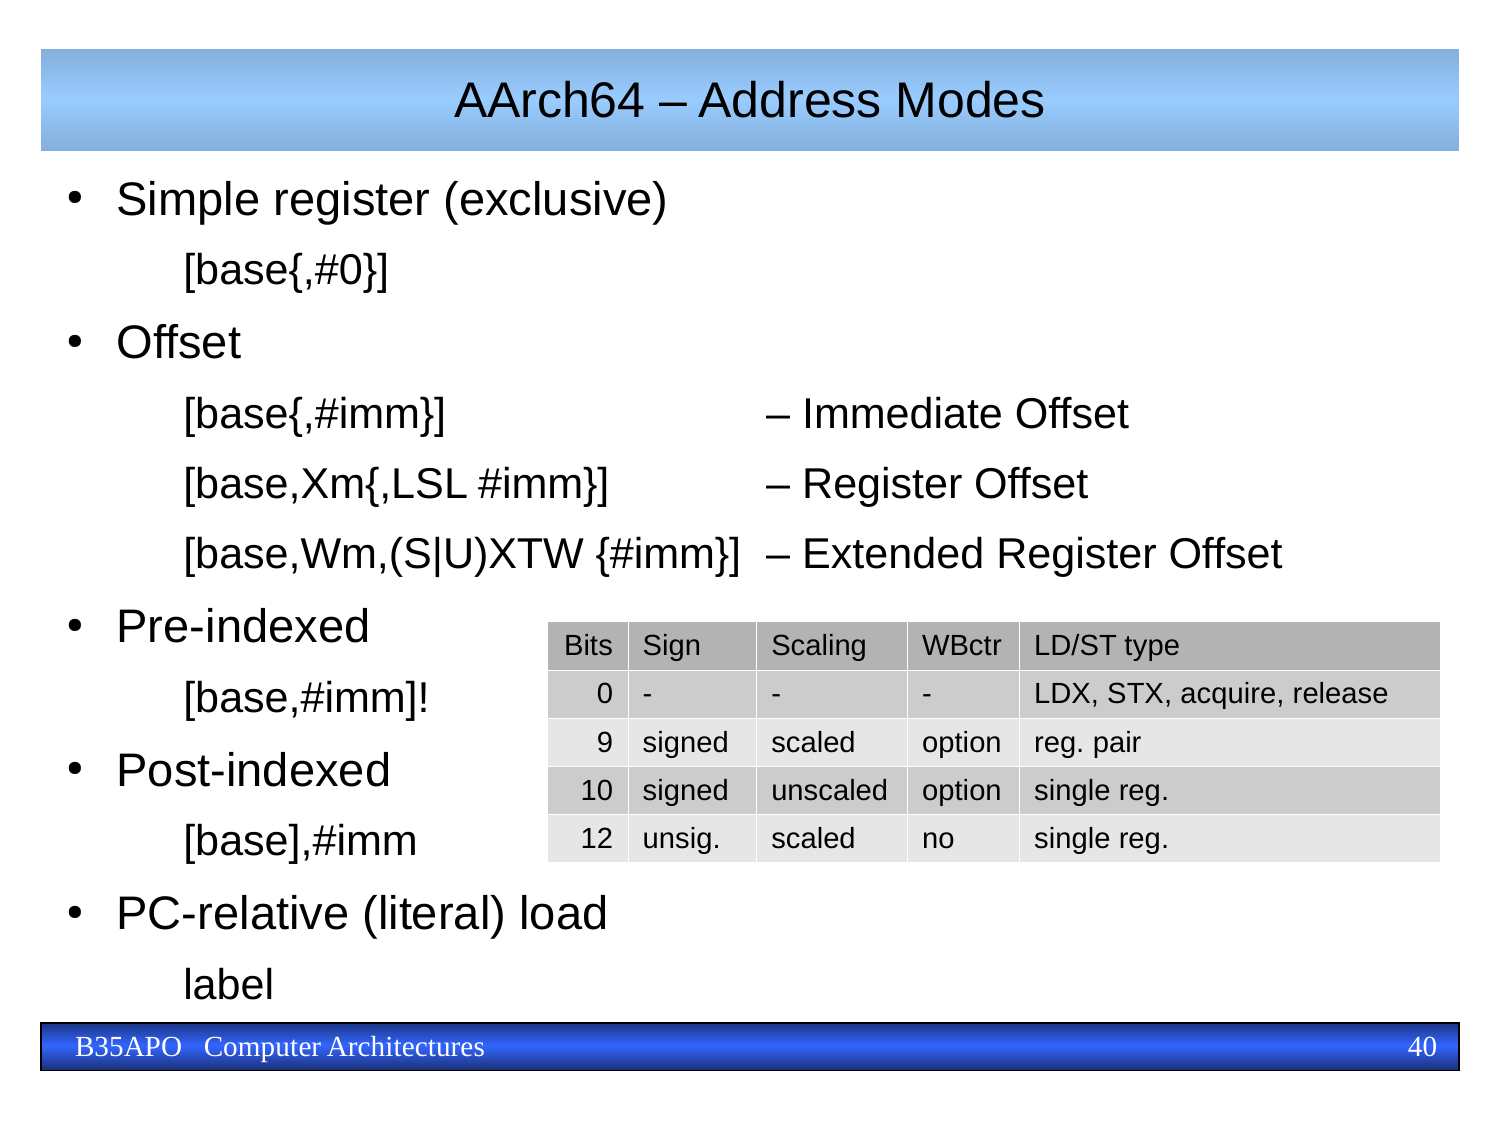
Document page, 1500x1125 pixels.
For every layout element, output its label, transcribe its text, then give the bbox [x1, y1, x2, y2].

table_cell signed [629, 719, 756, 766]
table_header Scaling [757, 622, 907, 670]
table_cell 0 [548, 671, 628, 718]
table_cell 9 [548, 719, 628, 766]
table_cell scaled [757, 815, 907, 862]
table_cell single reg. [1020, 767, 1440, 814]
title AArch64 – Address Modes [41, 49, 1459, 151]
table_cell 10 [548, 767, 628, 814]
table_cell - [757, 671, 907, 718]
table_cell scaled [757, 719, 907, 766]
table_cell signed [629, 767, 756, 814]
table_header LD/ST type [1020, 622, 1440, 670]
table_cell option [908, 767, 1019, 814]
table_header Sign [629, 622, 756, 670]
table_cell - [908, 671, 1019, 718]
table_header Bits [548, 622, 628, 670]
table_cell unscaled [757, 767, 907, 814]
table_cell 12 [548, 815, 628, 862]
table_cell LDX, STX, acquire, release [1020, 671, 1440, 718]
table_cell no [908, 815, 1019, 862]
table_cell unsig. [629, 815, 756, 862]
table_cell option [908, 719, 1019, 766]
table_header WBctr [908, 622, 1019, 670]
table_cell - [629, 671, 756, 718]
table_cell single reg. [1020, 815, 1440, 862]
list Simple register (exclusive) [base{,#0}] Offset [base{,#imm}] – Immediate Offset [base,Xm{,LSL #imm}] – Register Offset [base,Wm,(S|U)XTW {#imm}] – Extended Register Offset Pre-indexed [base,#imm]! Post-indexed [base],#imm PC-relative (literal) load label [50, 172, 1450, 1013]
table_cell reg. pair [1020, 719, 1440, 766]
